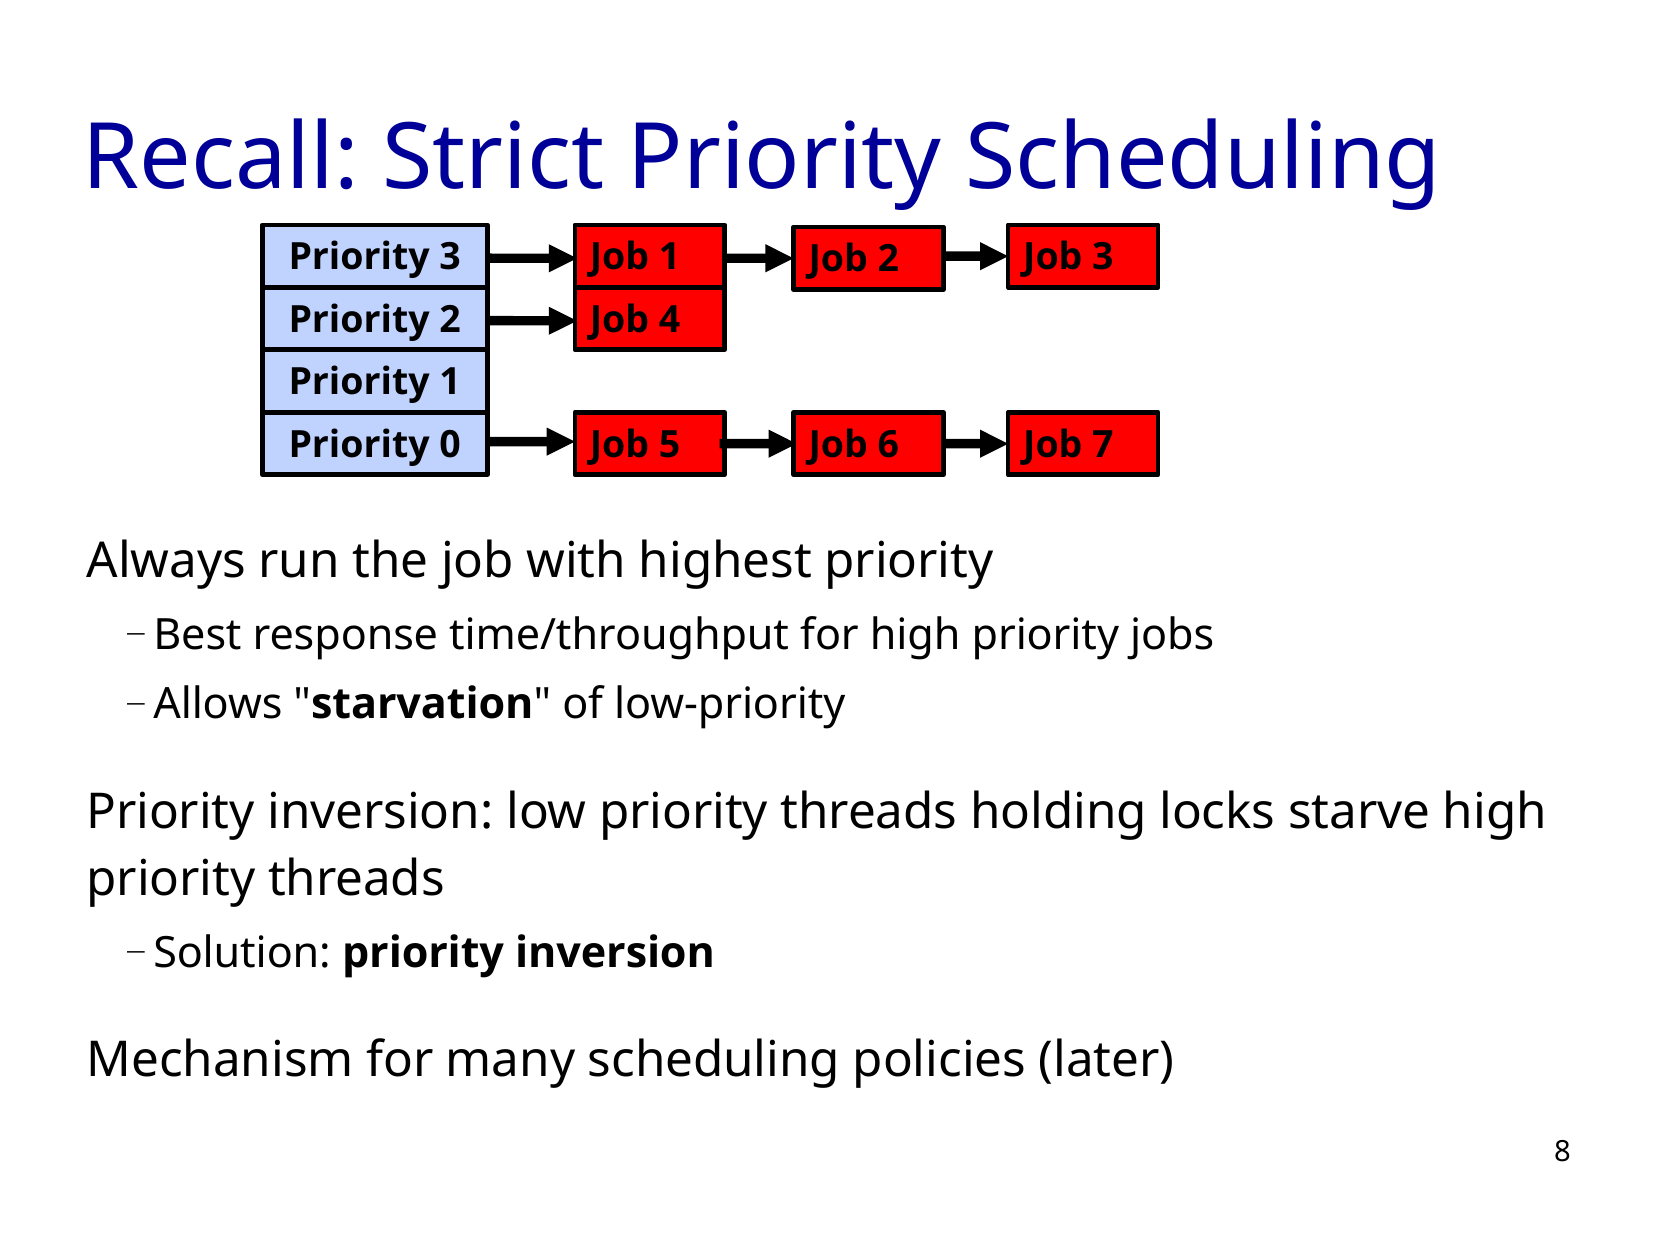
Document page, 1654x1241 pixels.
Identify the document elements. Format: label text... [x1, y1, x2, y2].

list Always run the job with highest priority Best response time/throughput for high priority jobs Allows "starvation" of low-priority Priority inversion: low priority threads holding locks starve high priority threads Solution: priority inversion Mechanism for many scheduling policies (later) [60, 525, 1571, 1096]
text_box Job 1 [574, 224, 725, 287]
text_box Priority 3 [262, 224, 488, 287]
title Recall: Strict Priority Scheduling [82, 49, 1571, 257]
text_box Priority 1 [262, 349, 488, 412]
text_box Job 3 [1008, 224, 1159, 288]
text_box Job 5 [574, 412, 725, 475]
text_box Priority 2 [262, 287, 488, 349]
text_box Priority 0 [262, 412, 488, 475]
text_box Job 7 [1008, 412, 1159, 475]
text_box Job 6 [793, 412, 944, 475]
text_box Job 4 [574, 287, 725, 350]
text_box Job 2 [793, 226, 944, 290]
